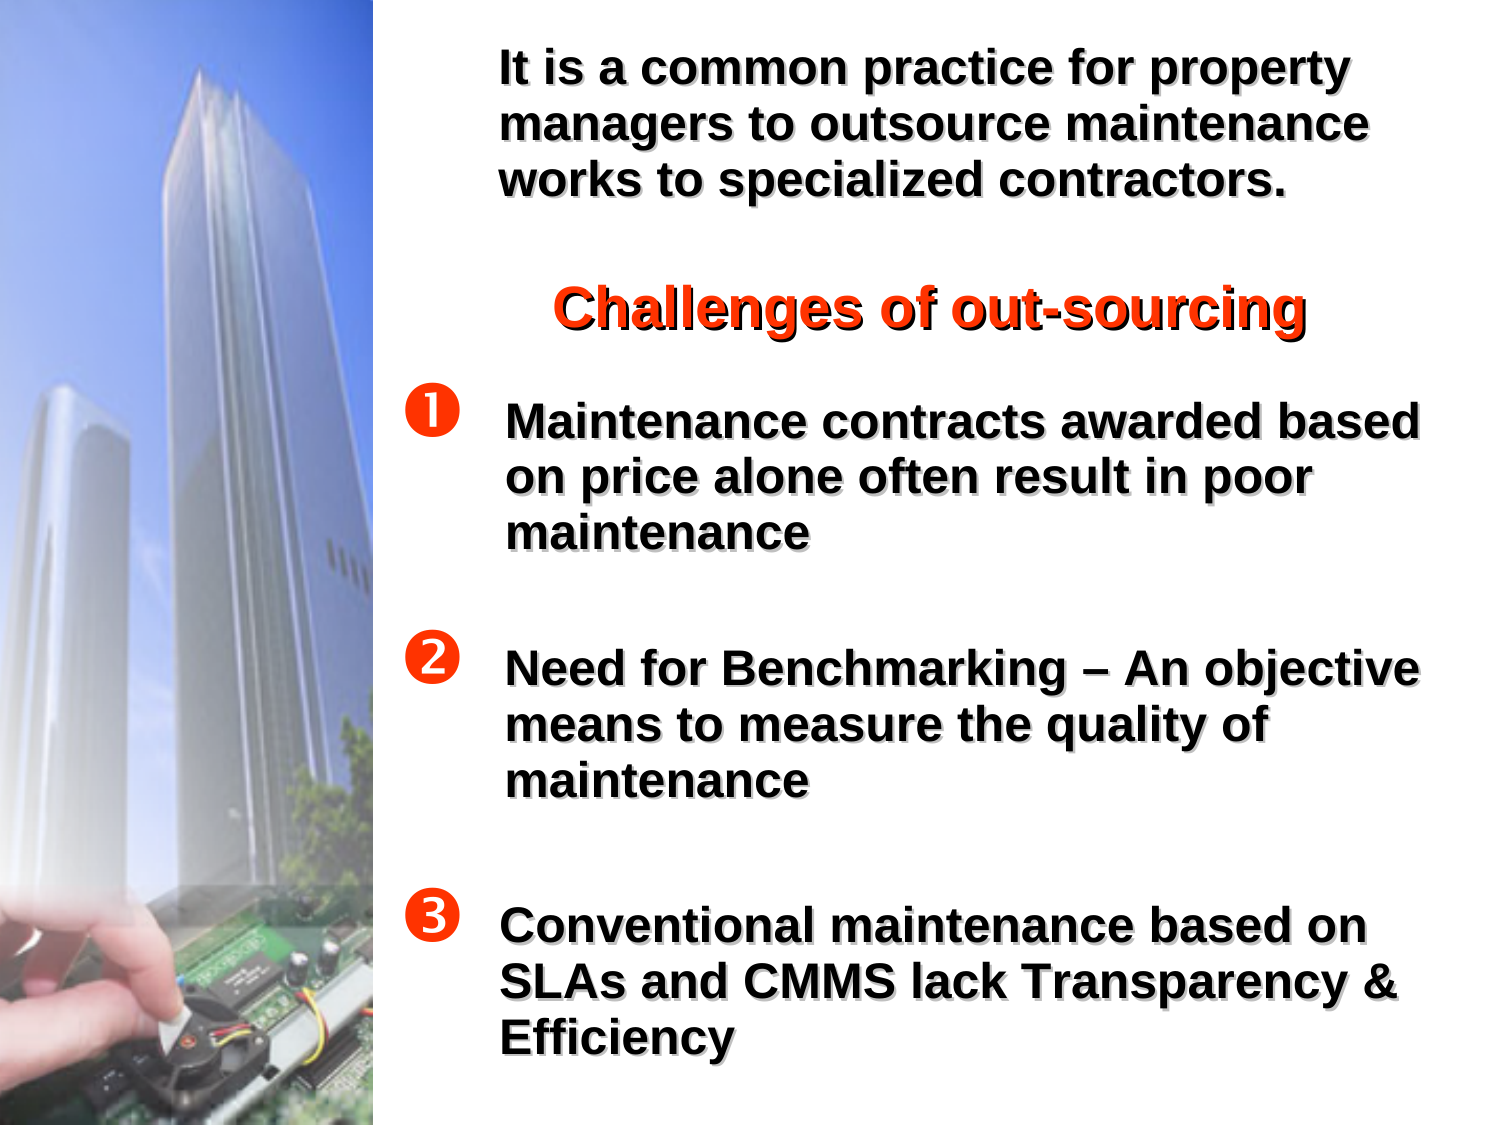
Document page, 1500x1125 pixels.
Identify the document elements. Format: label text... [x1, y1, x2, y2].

text_box  [384, 882, 481, 967]
text_box Challenges of out-sourcing [389, 267, 1487, 374]
text_box Need for Benchmarking – An objective means to measure the quality of maintenance [489, 632, 1447, 852]
text_box Maintenance contracts awarded based on price alone often result in poor maintenance [490, 385, 1459, 604]
text_box  [384, 624, 481, 709]
text_box It is a common practice for property managers to outsource maintenance works to specialized contractors. [483, 31, 1465, 267]
picture [0, 0, 373, 1125]
text_box  [384, 377, 481, 462]
text_box Conventional maintenance based on SLAs and CMMS lack Transparency & Efficiency [484, 890, 1430, 1117]
